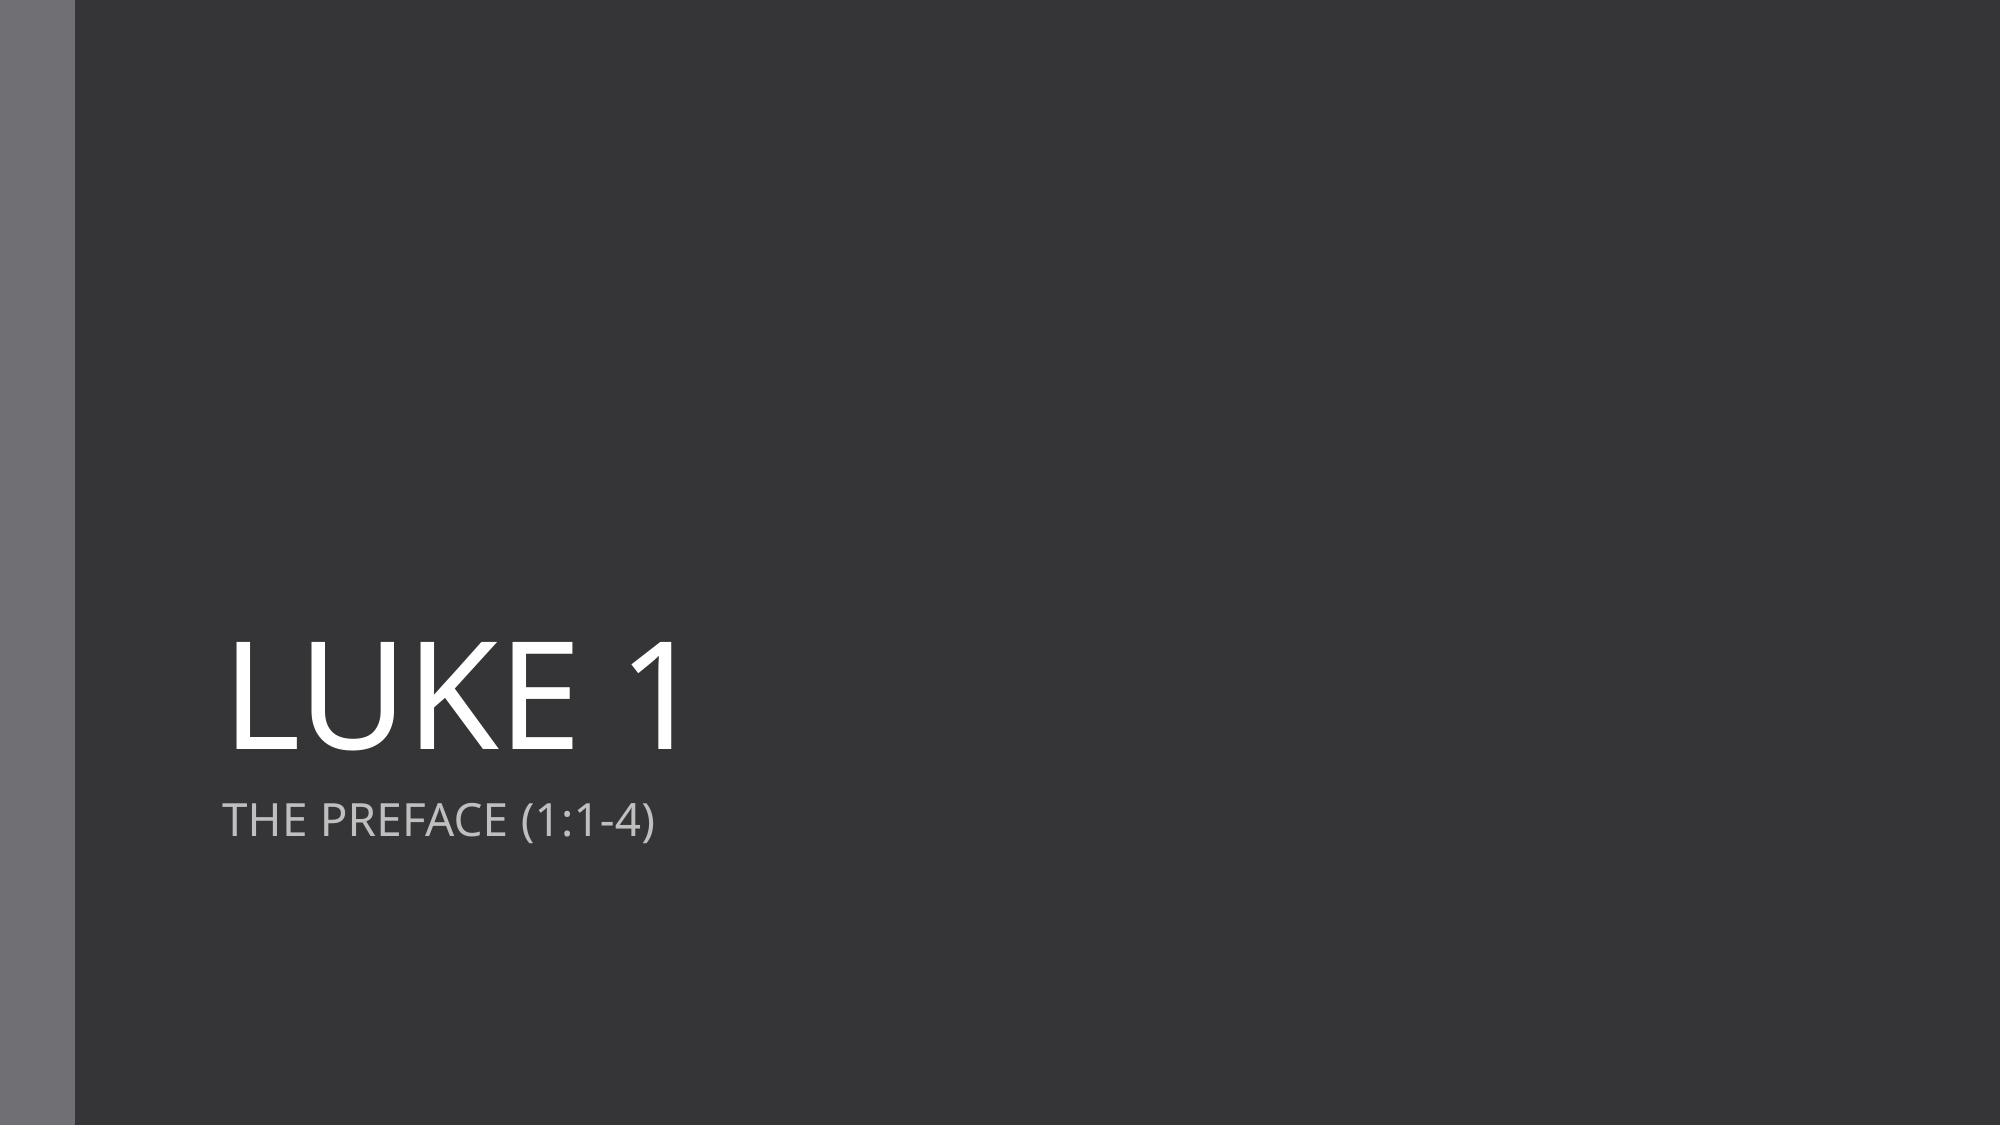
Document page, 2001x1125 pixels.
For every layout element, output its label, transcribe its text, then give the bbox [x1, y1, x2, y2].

subtitle THE PREFACE (1:1-4) [206, 787, 1752, 1066]
title LUKE 1 [206, 124, 1752, 787]
